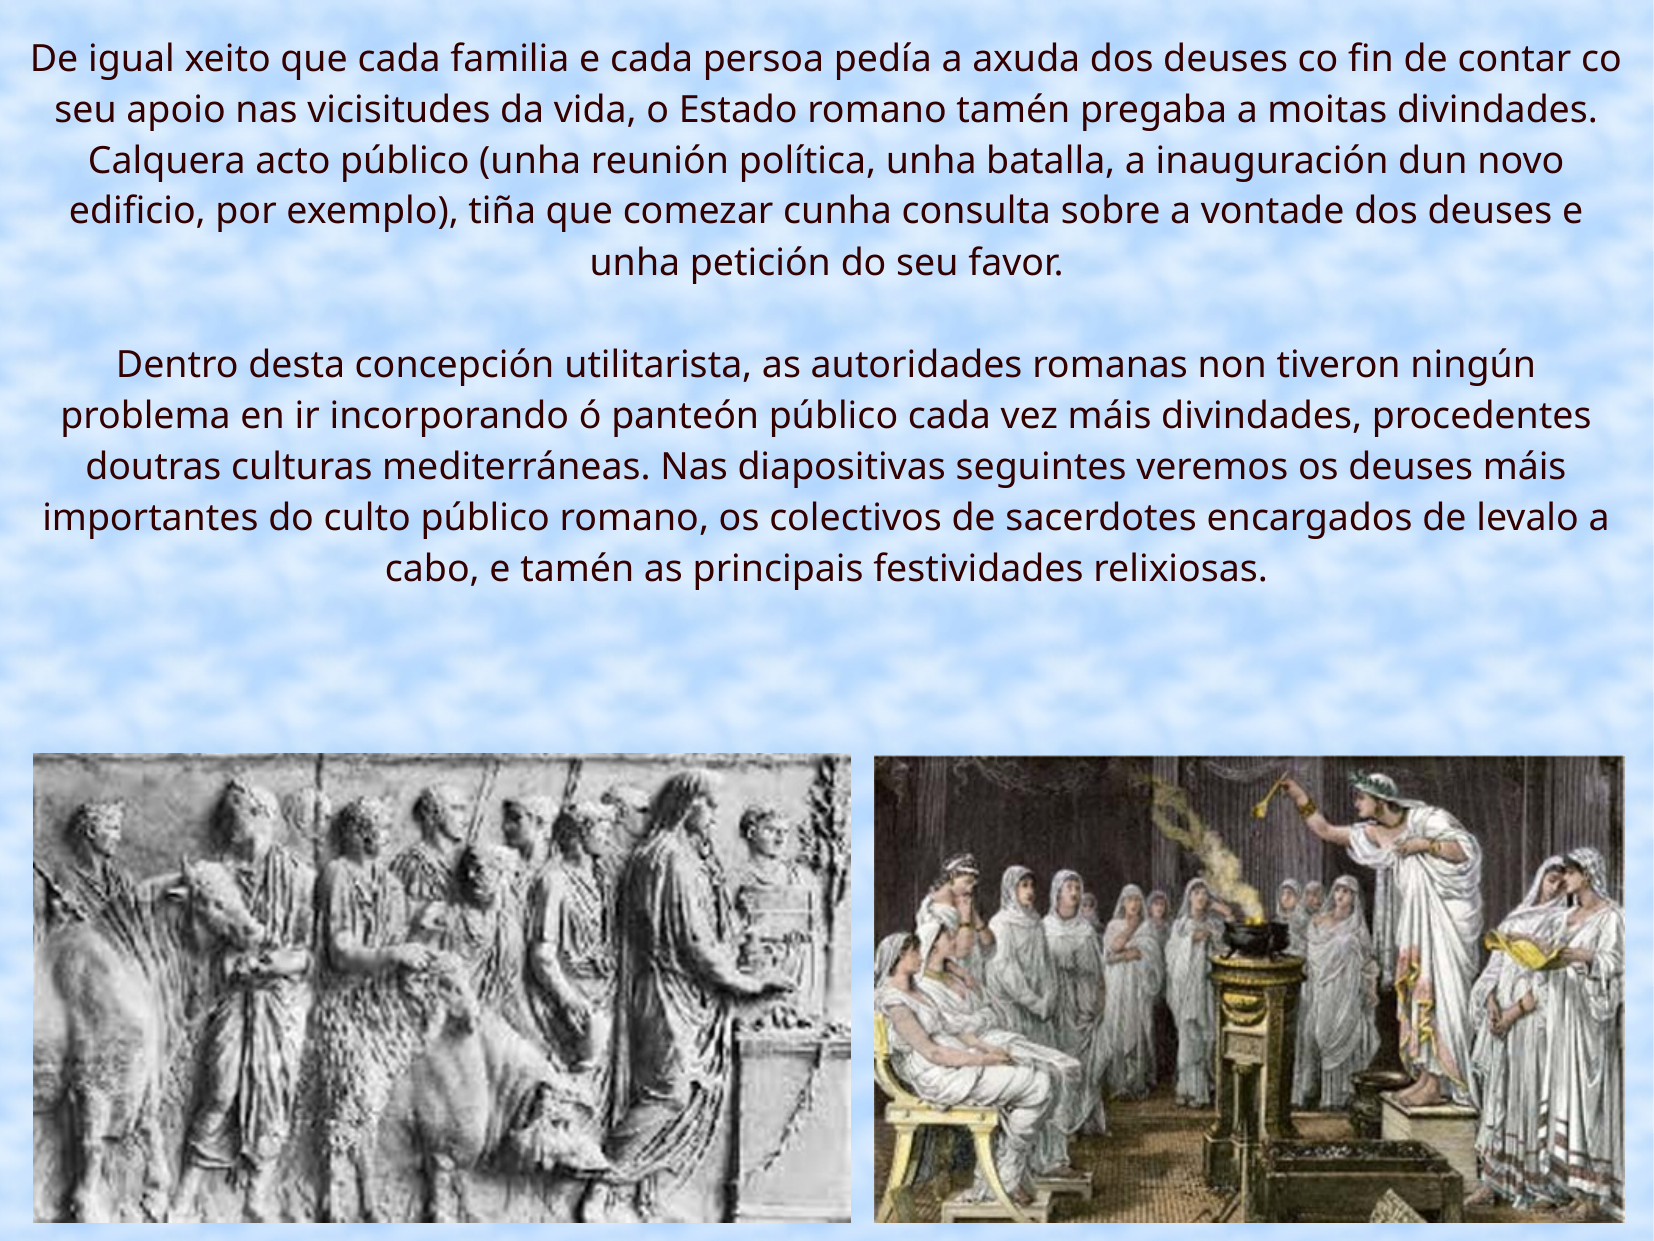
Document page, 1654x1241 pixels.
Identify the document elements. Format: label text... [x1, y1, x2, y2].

text_box De igual xeito que cada familia e cada persoa pedía a axuda dos deuses co fin de contar co seu apoio nas vicisitudes da vida, o Estado romano tamén pregaba a moitas divindades. Calquera acto público (unha reunión política, unha batalla, a inauguración dun novo edificio, por exemplo), tiña que comezar cunha consulta sobre a vontade dos deuses e unha petición do seu favor. Dentro desta concepción utilitarista, as autoridades romanas non tiveron ningún problema en ir incorporando ó panteón público cada vez máis divindades, procedentes doutras culturas mediterráneas. Nas diapositivas seguintes veremos os deuses máis importantes do culto público romano, os colectivos de sacerdotes encargados de levalo a cabo, e tamén as principais festividades relixiosas. [11, 23, 1642, 721]
picture [0, 0, 1654, 1241]
